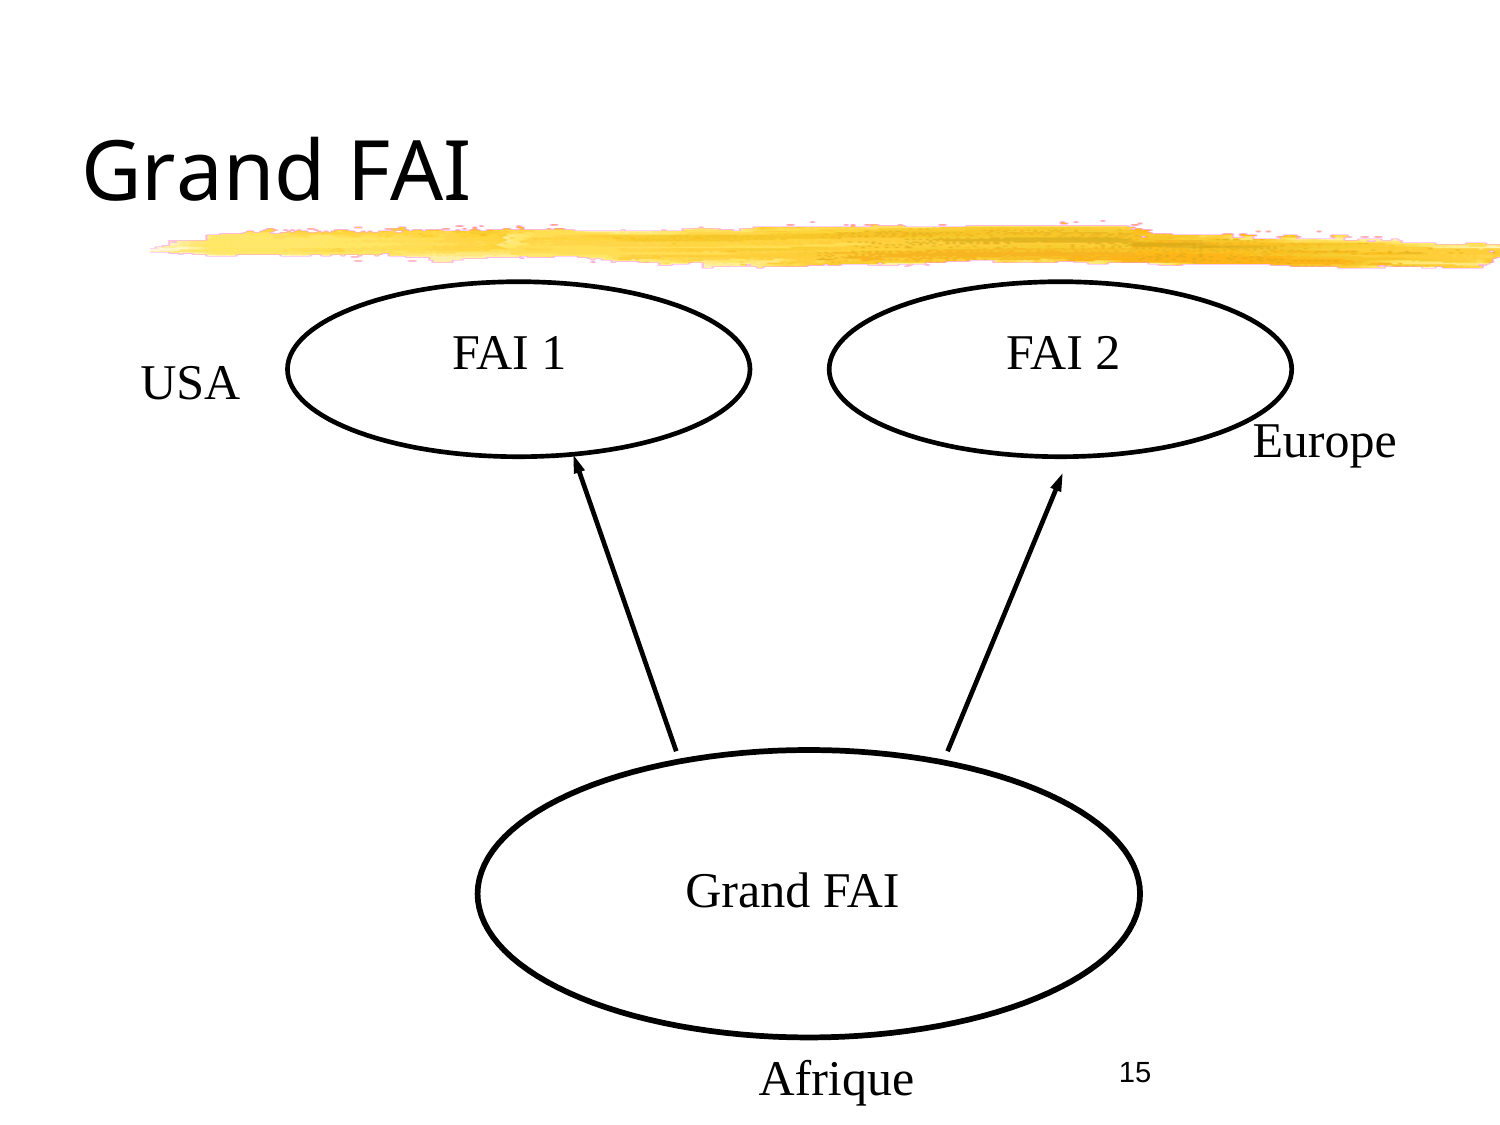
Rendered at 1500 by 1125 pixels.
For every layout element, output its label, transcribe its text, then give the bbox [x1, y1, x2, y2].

text_box Afrique [725, 1037, 948, 1113]
text_box USA [125, 341, 255, 417]
text_box Grand FAI [670, 849, 915, 926]
title Grand FAI [66, 37, 1342, 225]
text_box Europe [1237, 399, 1412, 476]
text_box [1104, 1021, 1416, 1096]
text_box FAI 2 [947, 311, 1180, 387]
text_box FAI 1 [393, 311, 625, 387]
